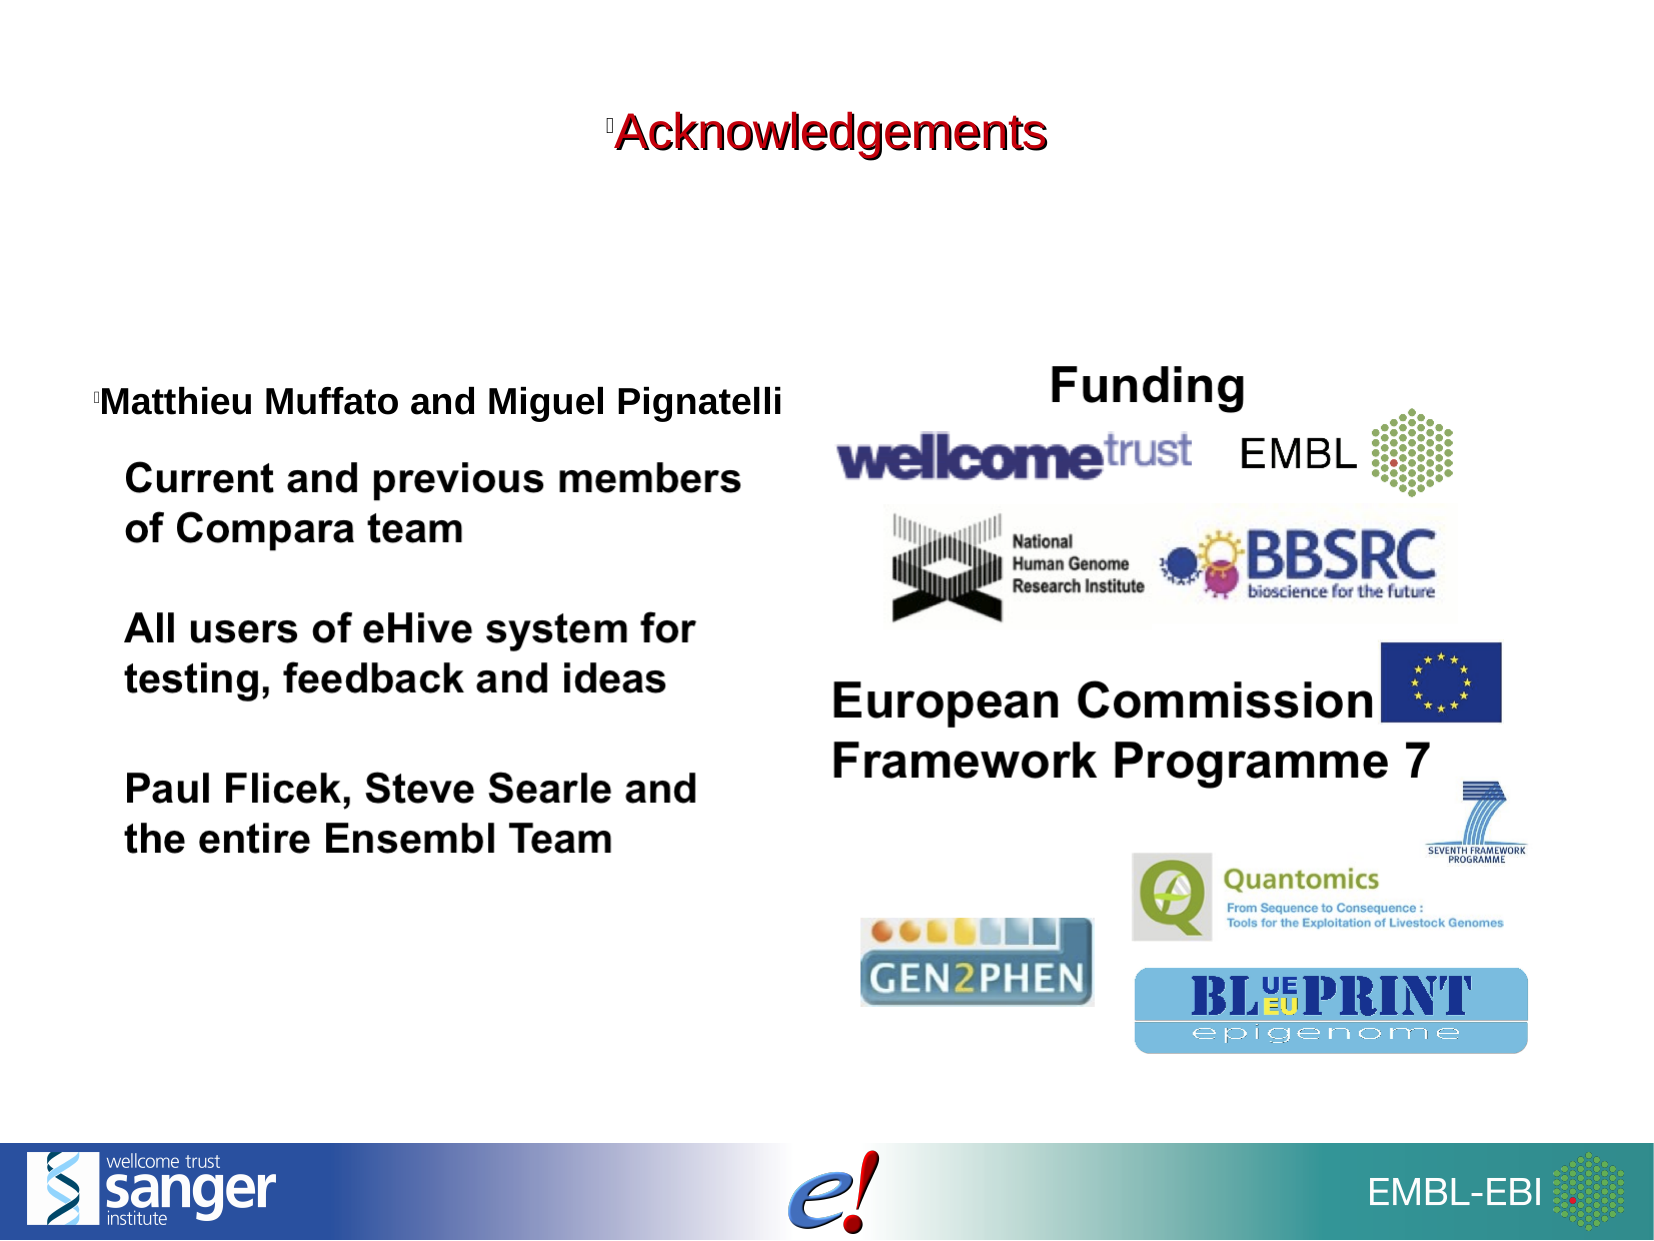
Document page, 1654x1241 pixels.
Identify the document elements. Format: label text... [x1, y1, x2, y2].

picture [112, 354, 1536, 1063]
picture [0, 1143, 1654, 1240]
text_box Matthieu Muffato and Miguel Pignatelli [93, 376, 891, 466]
text_box Acknowledgements [82, 49, 1571, 207]
